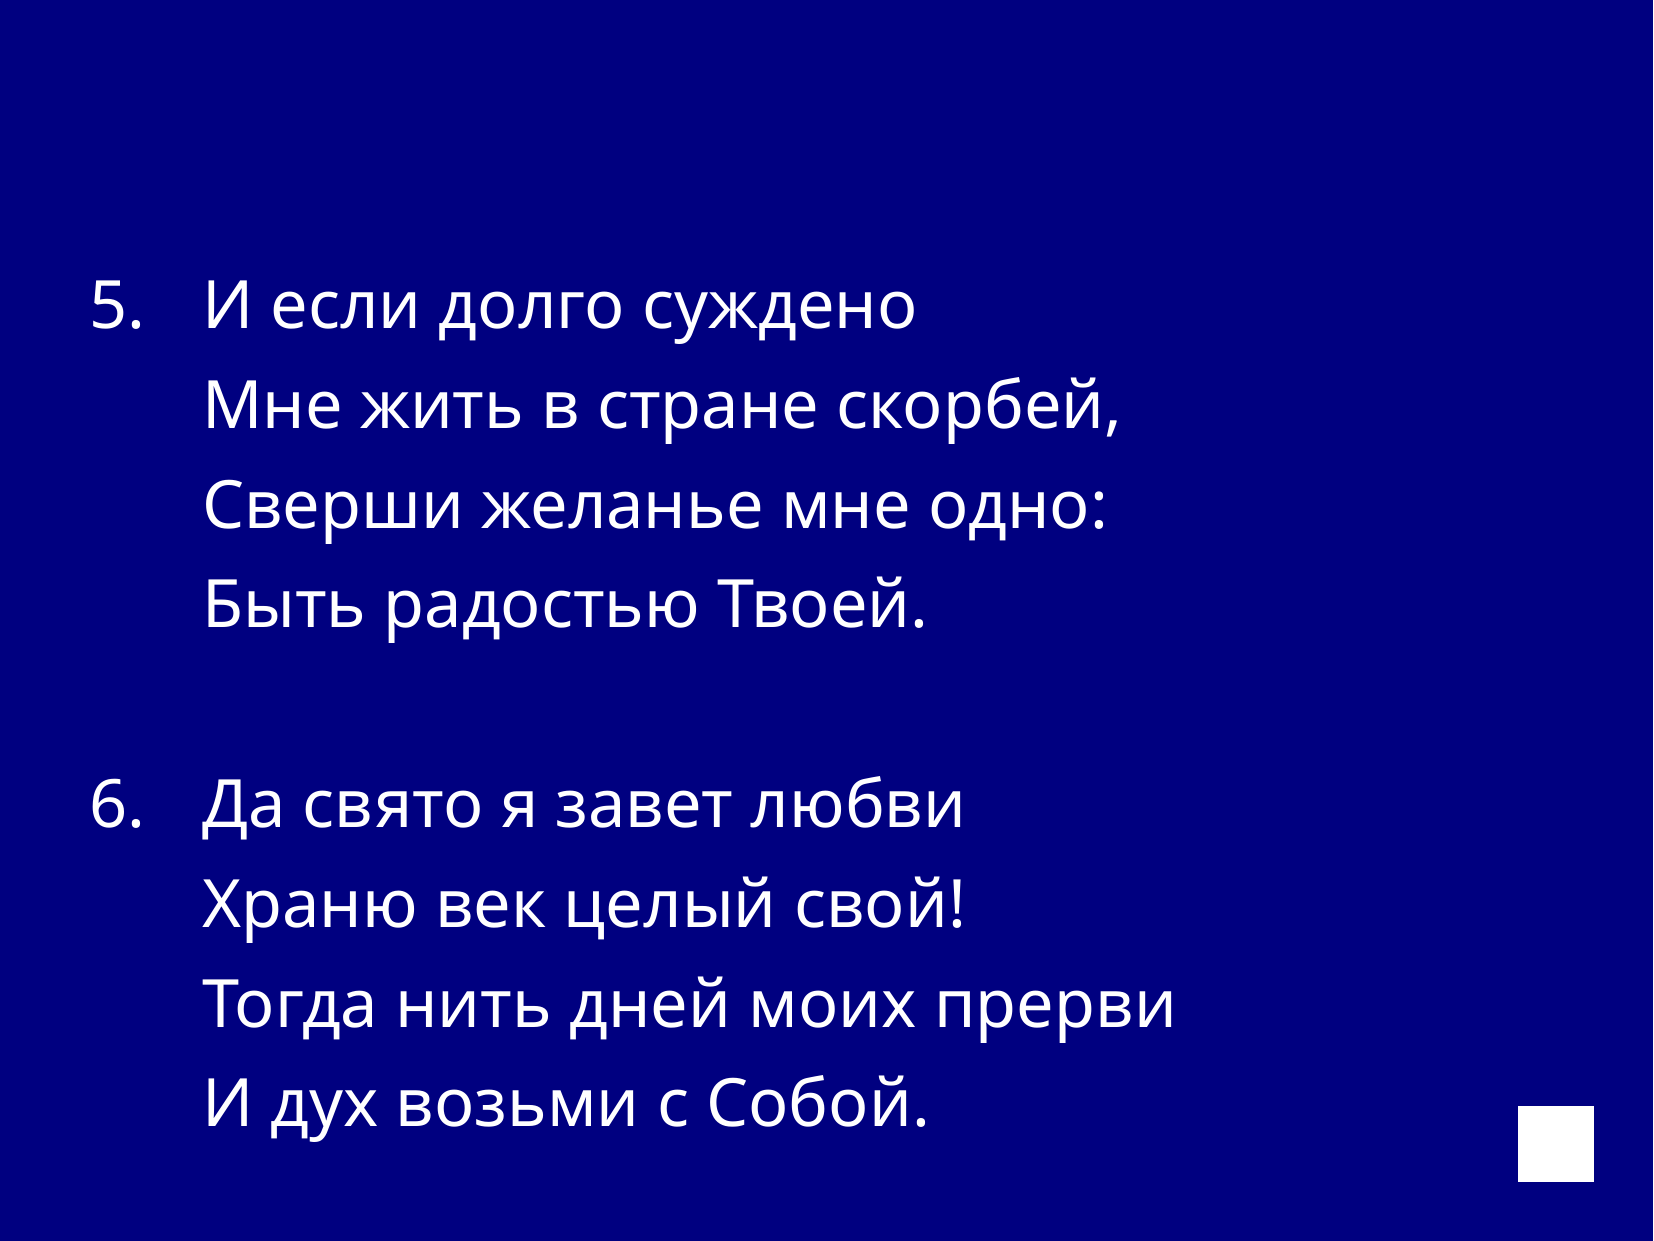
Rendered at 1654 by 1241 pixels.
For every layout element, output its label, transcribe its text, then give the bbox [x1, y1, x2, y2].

text_box [1518, 1106, 1594, 1182]
text_box 5. И если долго суждено Мне жить в стране скорбей, Сверши желанье мне одно: Быть радостью Твоей. 6. Да свято я завет любви Храню век целый свой! Тогда нить дней моих прерви И дух возьми с Собой. [75, 150, 1576, 1163]
